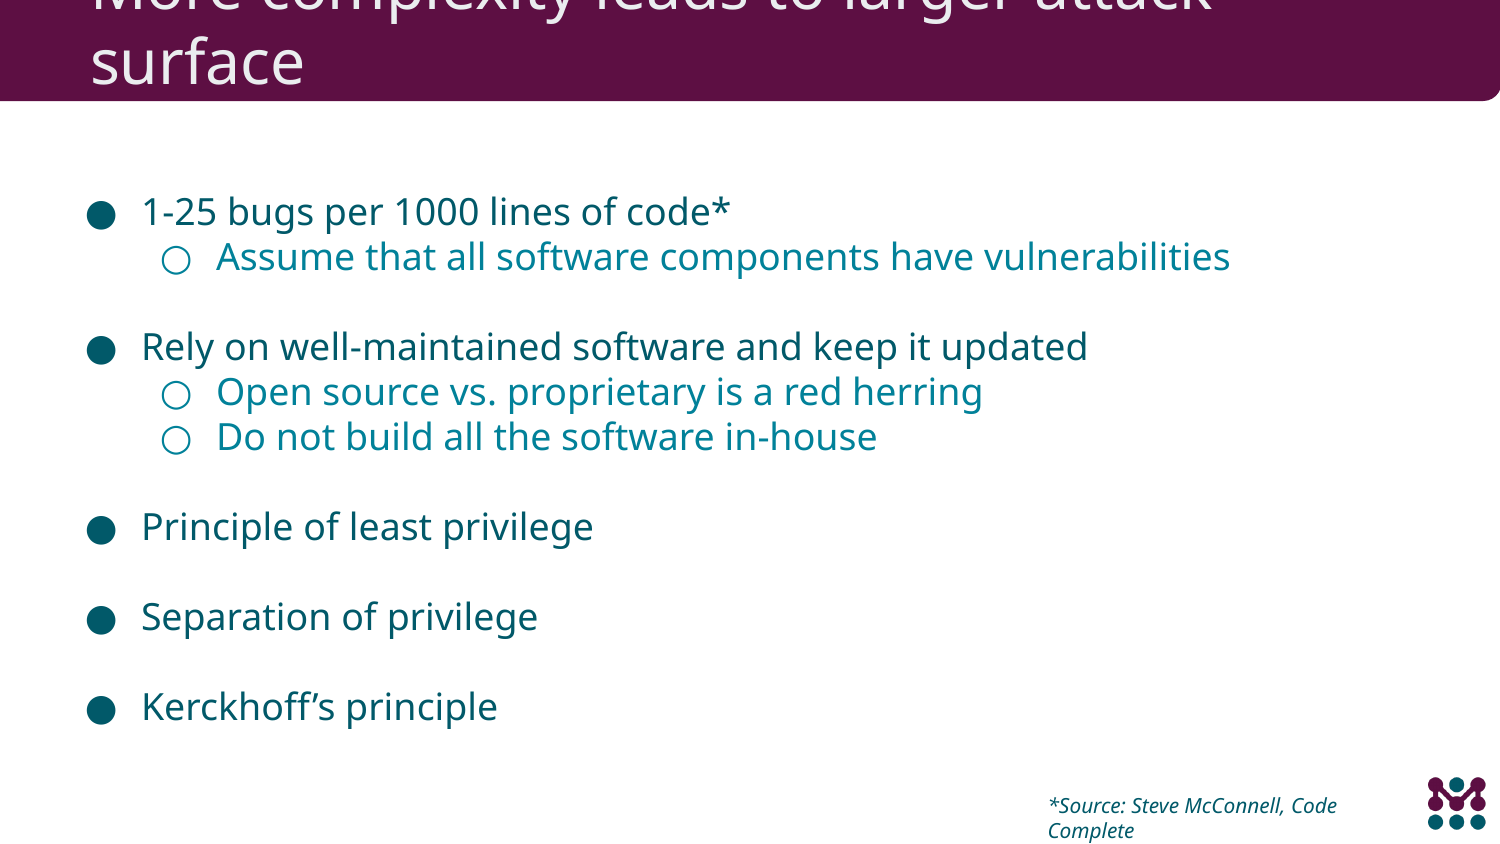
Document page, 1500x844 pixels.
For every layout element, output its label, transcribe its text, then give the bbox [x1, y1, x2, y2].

list 1-25 bugs per 1000 lines of code* Assume that all software components have vulnerabilities Rely on well-maintained software and keep it updated Open source vs. proprietary is a red herring Do not build all the software in-house Principle of least privilege Separation of privilege Kerckhoff’s principle [51, 173, 1449, 818]
text_box *Source: Steve McConnell, Code Complete [1032, 777, 1416, 831]
picture [1413, 762, 1500, 844]
title More complexity leads to larger attack surface [75, 0, 1425, 112]
